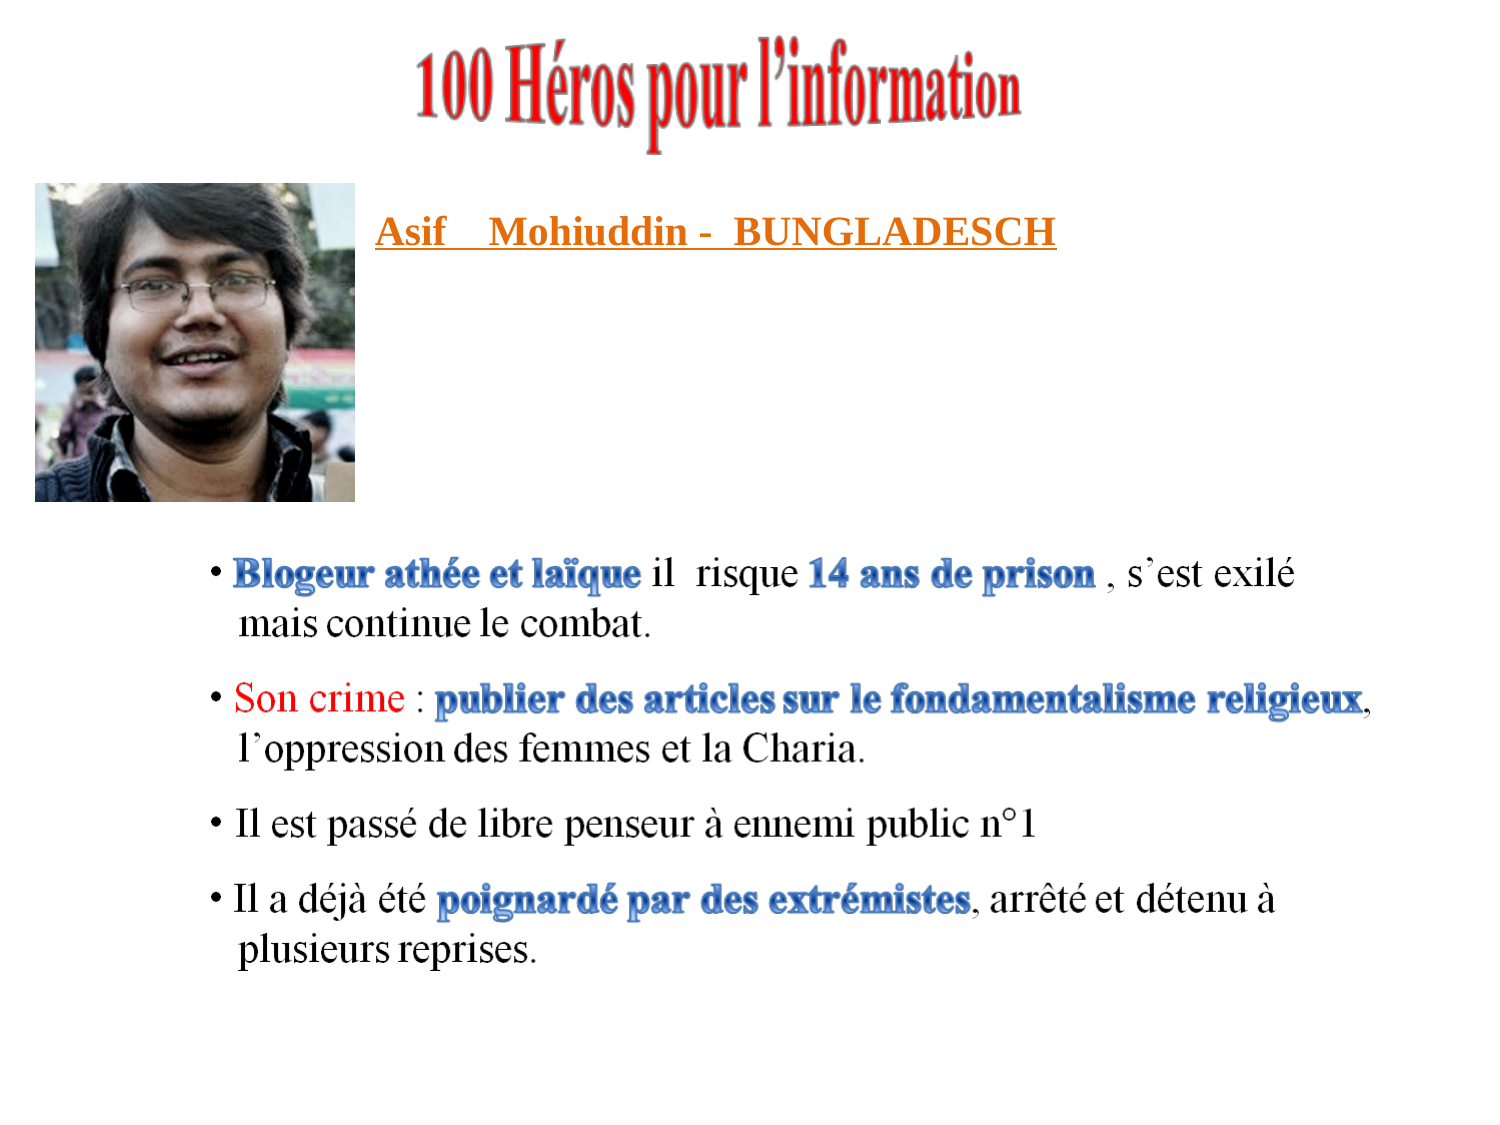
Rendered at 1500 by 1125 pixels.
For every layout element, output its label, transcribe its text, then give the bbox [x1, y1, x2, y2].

picture [185, 533, 1399, 985]
picture [413, 29, 1054, 160]
text_box Asif Mohiuddin - BUNGLADESCH [360, 196, 1188, 262]
picture [35, 183, 355, 502]
